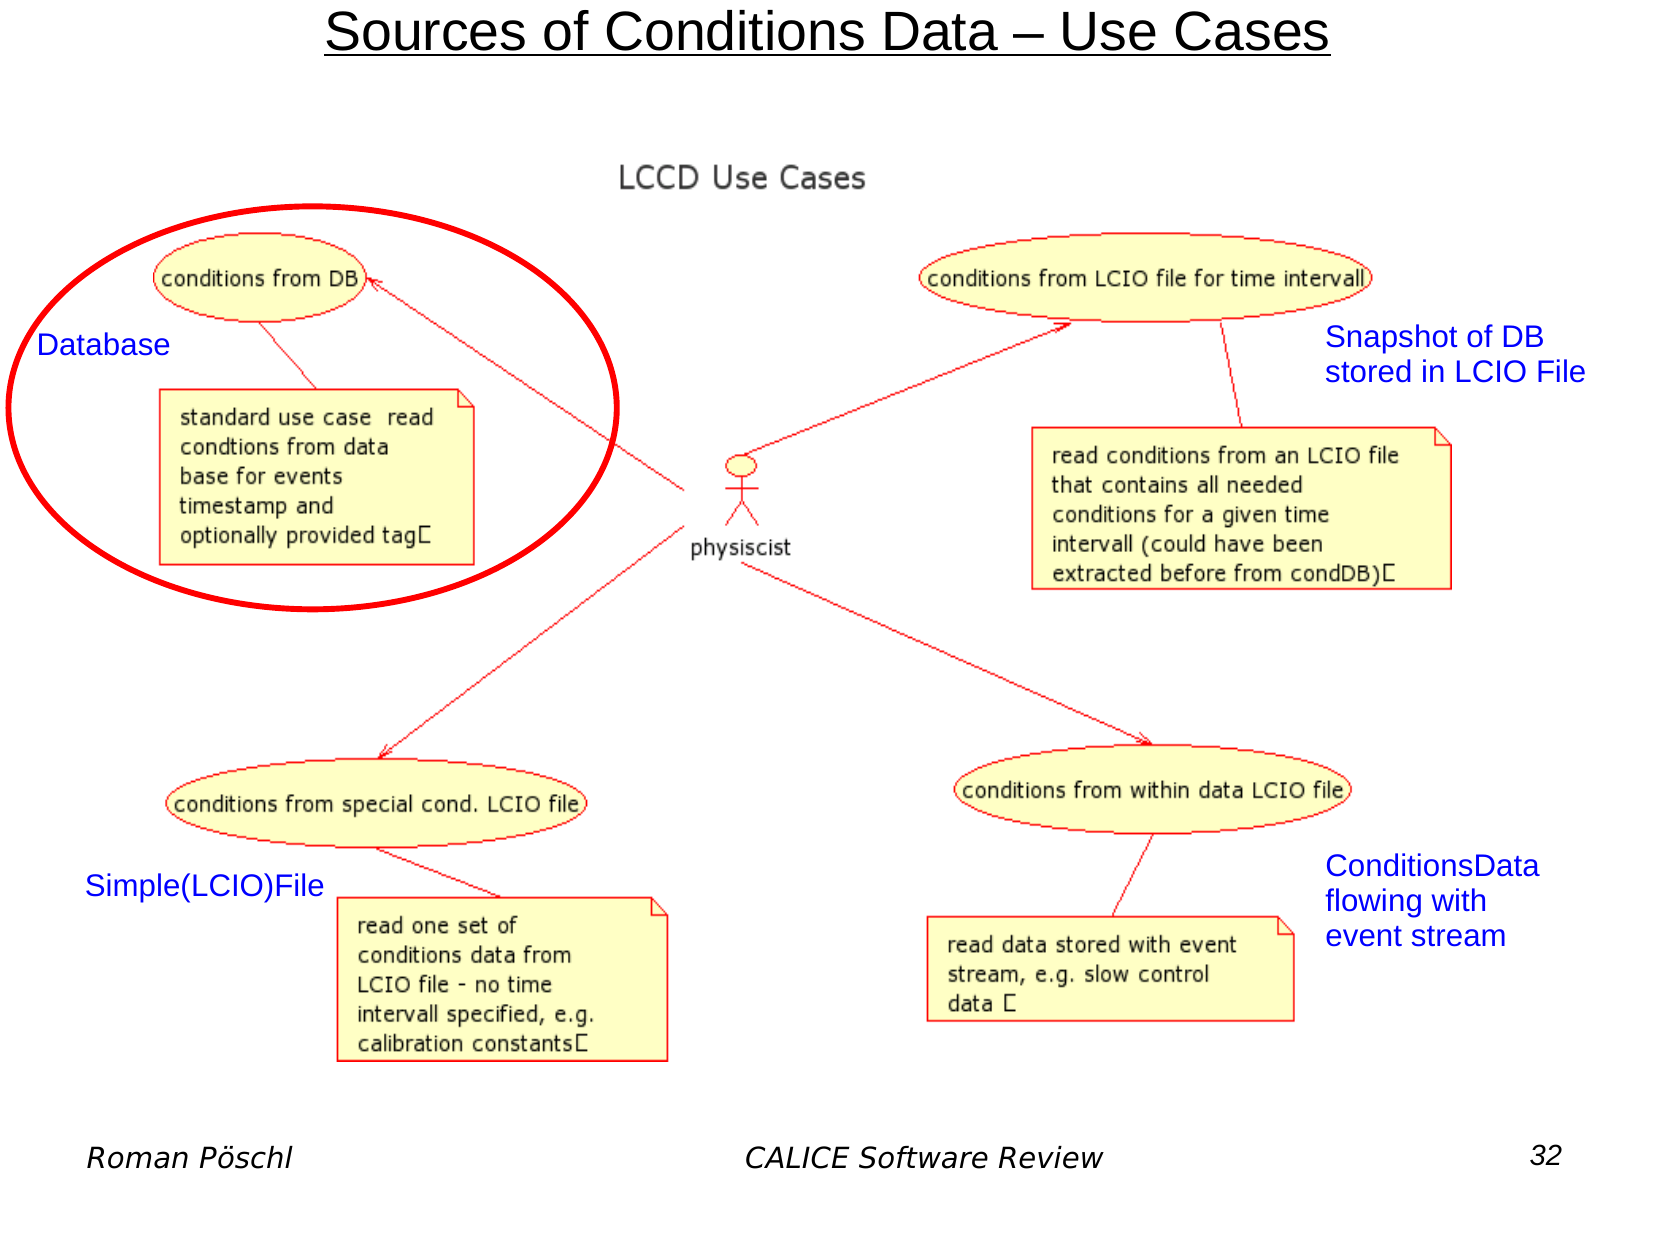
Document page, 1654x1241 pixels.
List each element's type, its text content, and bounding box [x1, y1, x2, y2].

text_box Sources of Conditions Data – Use Cases [324, 0, 1369, 65]
picture [153, 210, 613, 606]
picture [153, 153, 1452, 1062]
text_box Simple(LCIO)File [84, 868, 334, 909]
text_box Database [36, 326, 179, 368]
text_box ConditionsData flowing with event stream [1325, 848, 1562, 970]
text_box Snapshot of DB stored in LCIO File [1325, 319, 1608, 401]
